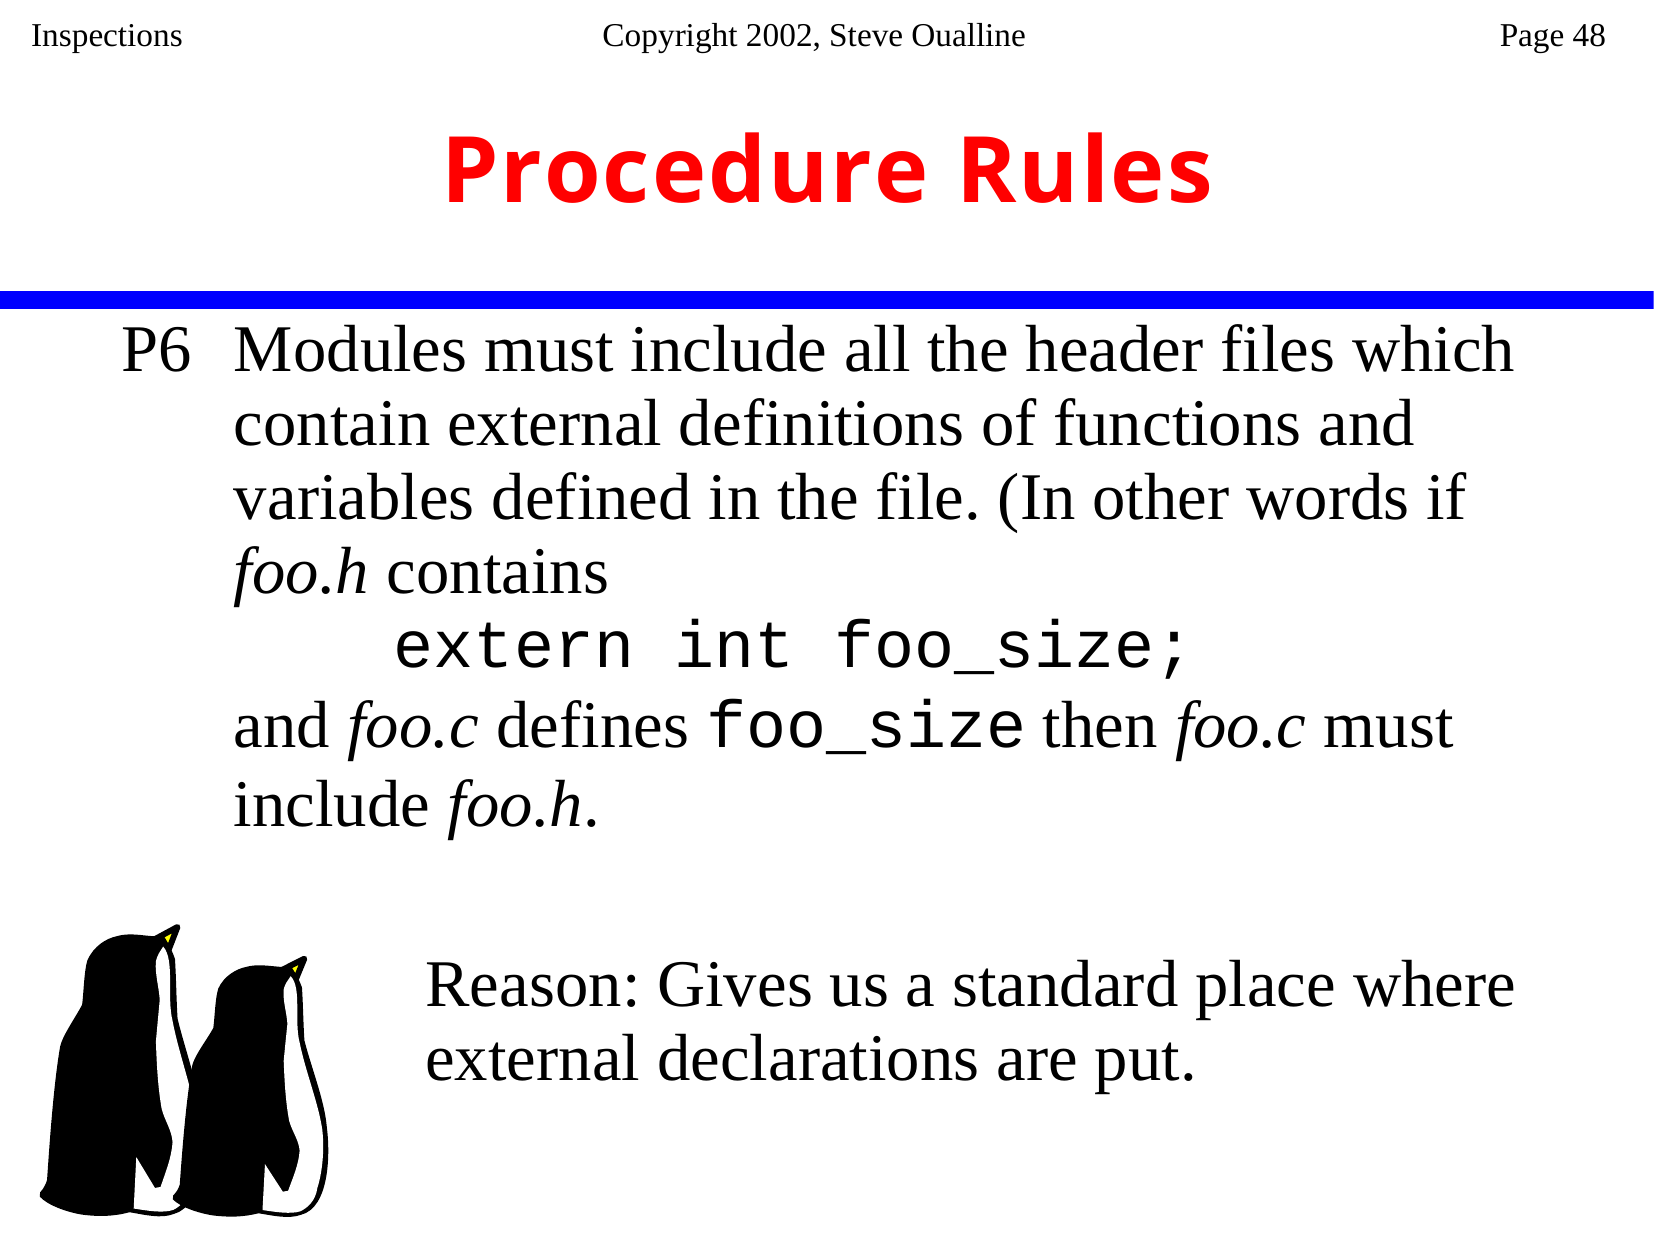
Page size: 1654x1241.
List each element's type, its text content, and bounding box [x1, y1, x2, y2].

title Procedure Rules [121, 66, 1534, 208]
list P6 Modules must include all the header files which contain external definitions of functions and variables defined in the file. (In other words if foo.h contains extern int foo_size; and foo.c defines foo_size then foo.c must include foo.h. [121, 208, 1534, 1128]
list Reason: Gives us a standard place where external declarations are put. [425, 947, 1591, 1200]
